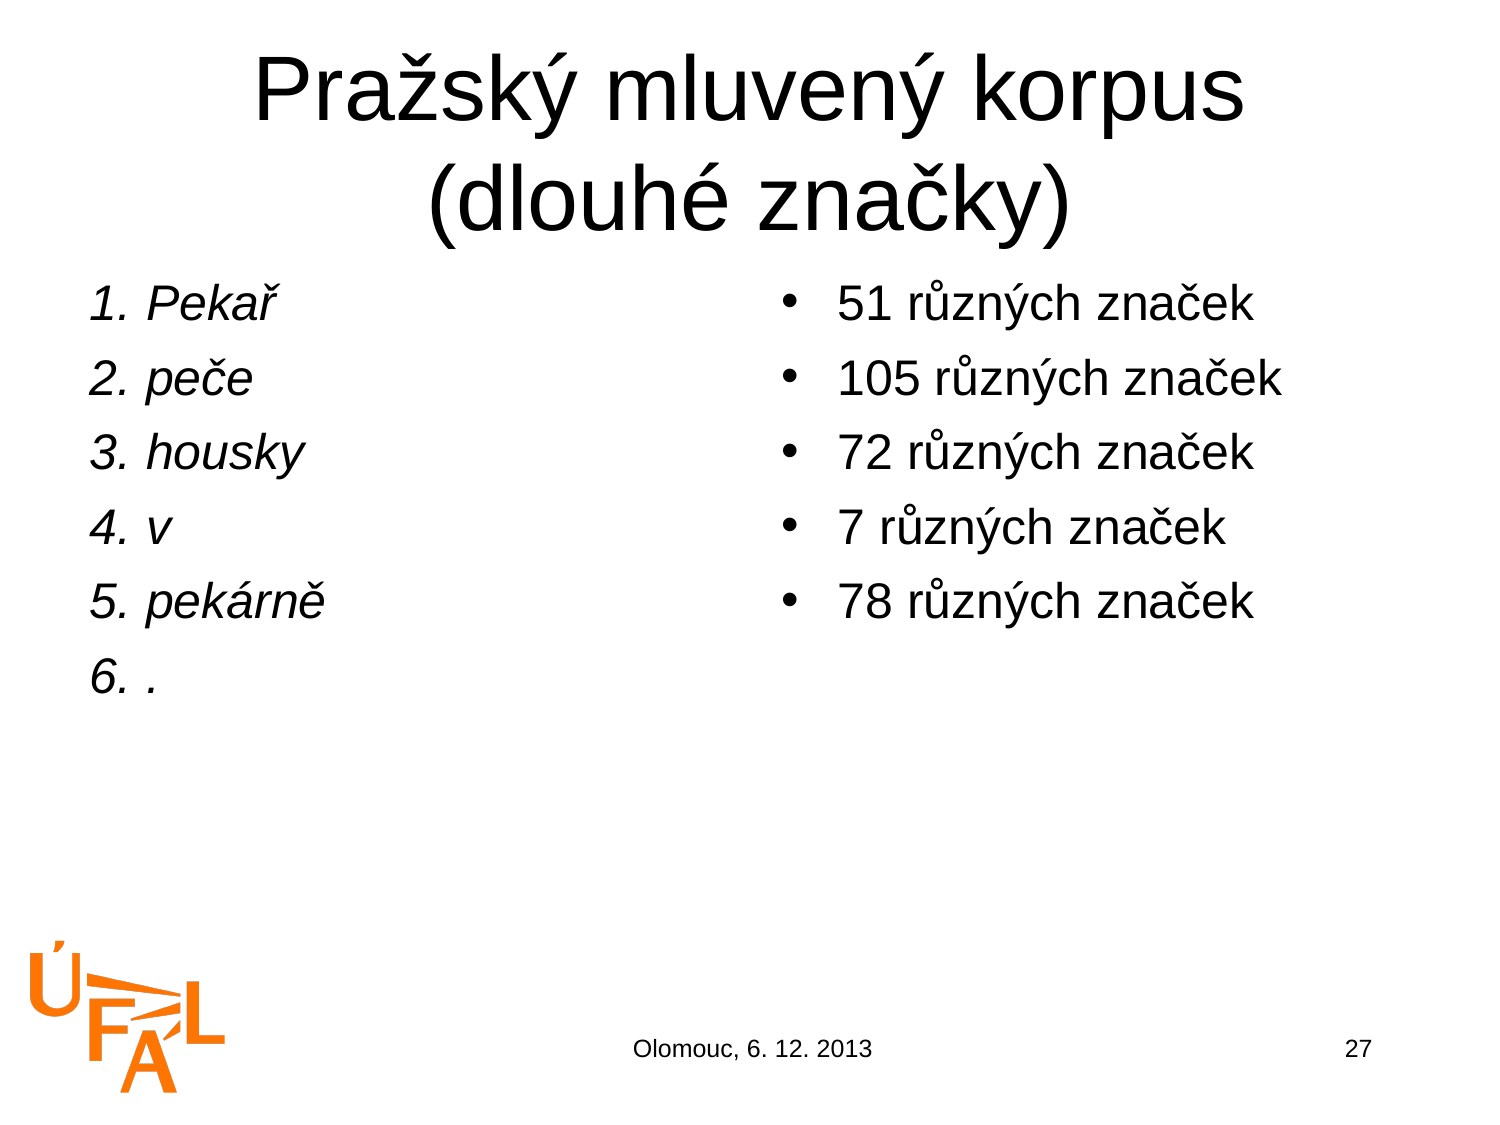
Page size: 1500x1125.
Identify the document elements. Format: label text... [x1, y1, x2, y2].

picture [29, 940, 225, 1093]
title Pražský mluvený korpus (dlouhé značky) [75, 14, 1426, 263]
list Pekař peče housky v pekárně . [75, 262, 734, 932]
list 51 různých značek 105 různých značek 72 různých značek 7 různých značek 78 různých značek [766, 262, 1426, 932]
